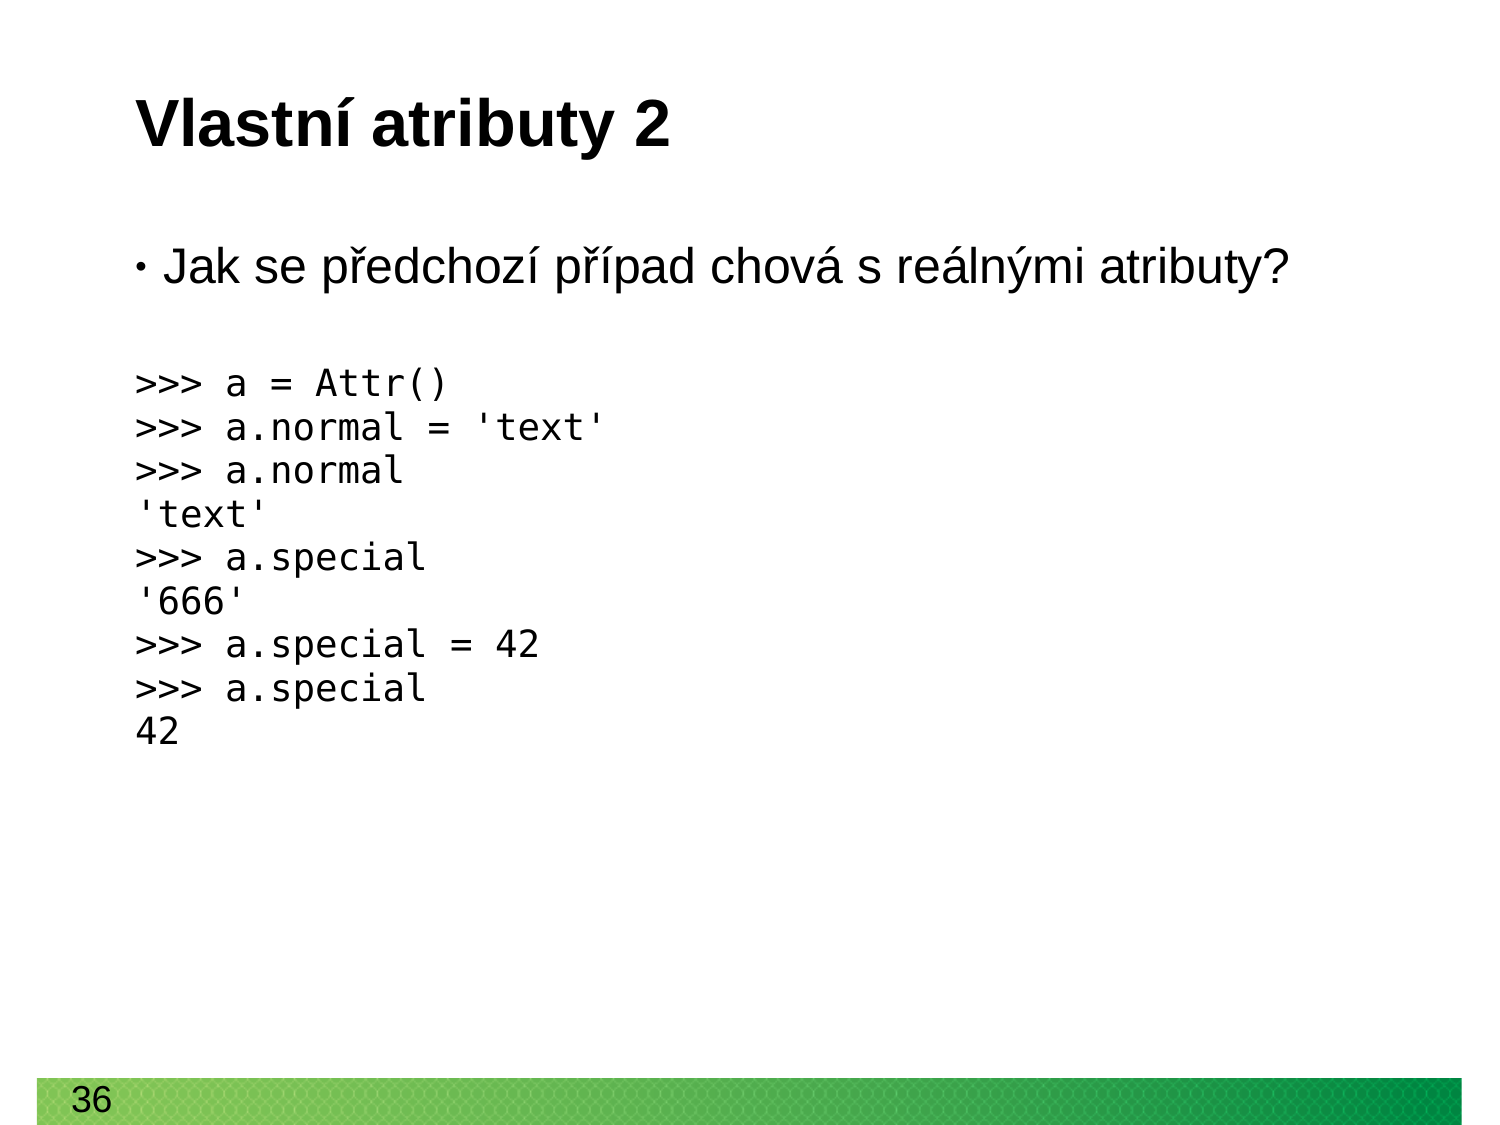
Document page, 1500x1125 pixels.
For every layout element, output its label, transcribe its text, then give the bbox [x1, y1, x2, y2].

title Vlastní atributy 2 [135, 41, 1372, 204]
list Jak se předchozí případ chová s reálnými atributy? >>> a = Attr() >>> a.normal = 'text' >>> a.normal 'text' >>> a.special '666' >>> a.special = 42 >>> a.special 42 [135, 238, 1372, 892]
picture [36, 1078, 1462, 1125]
